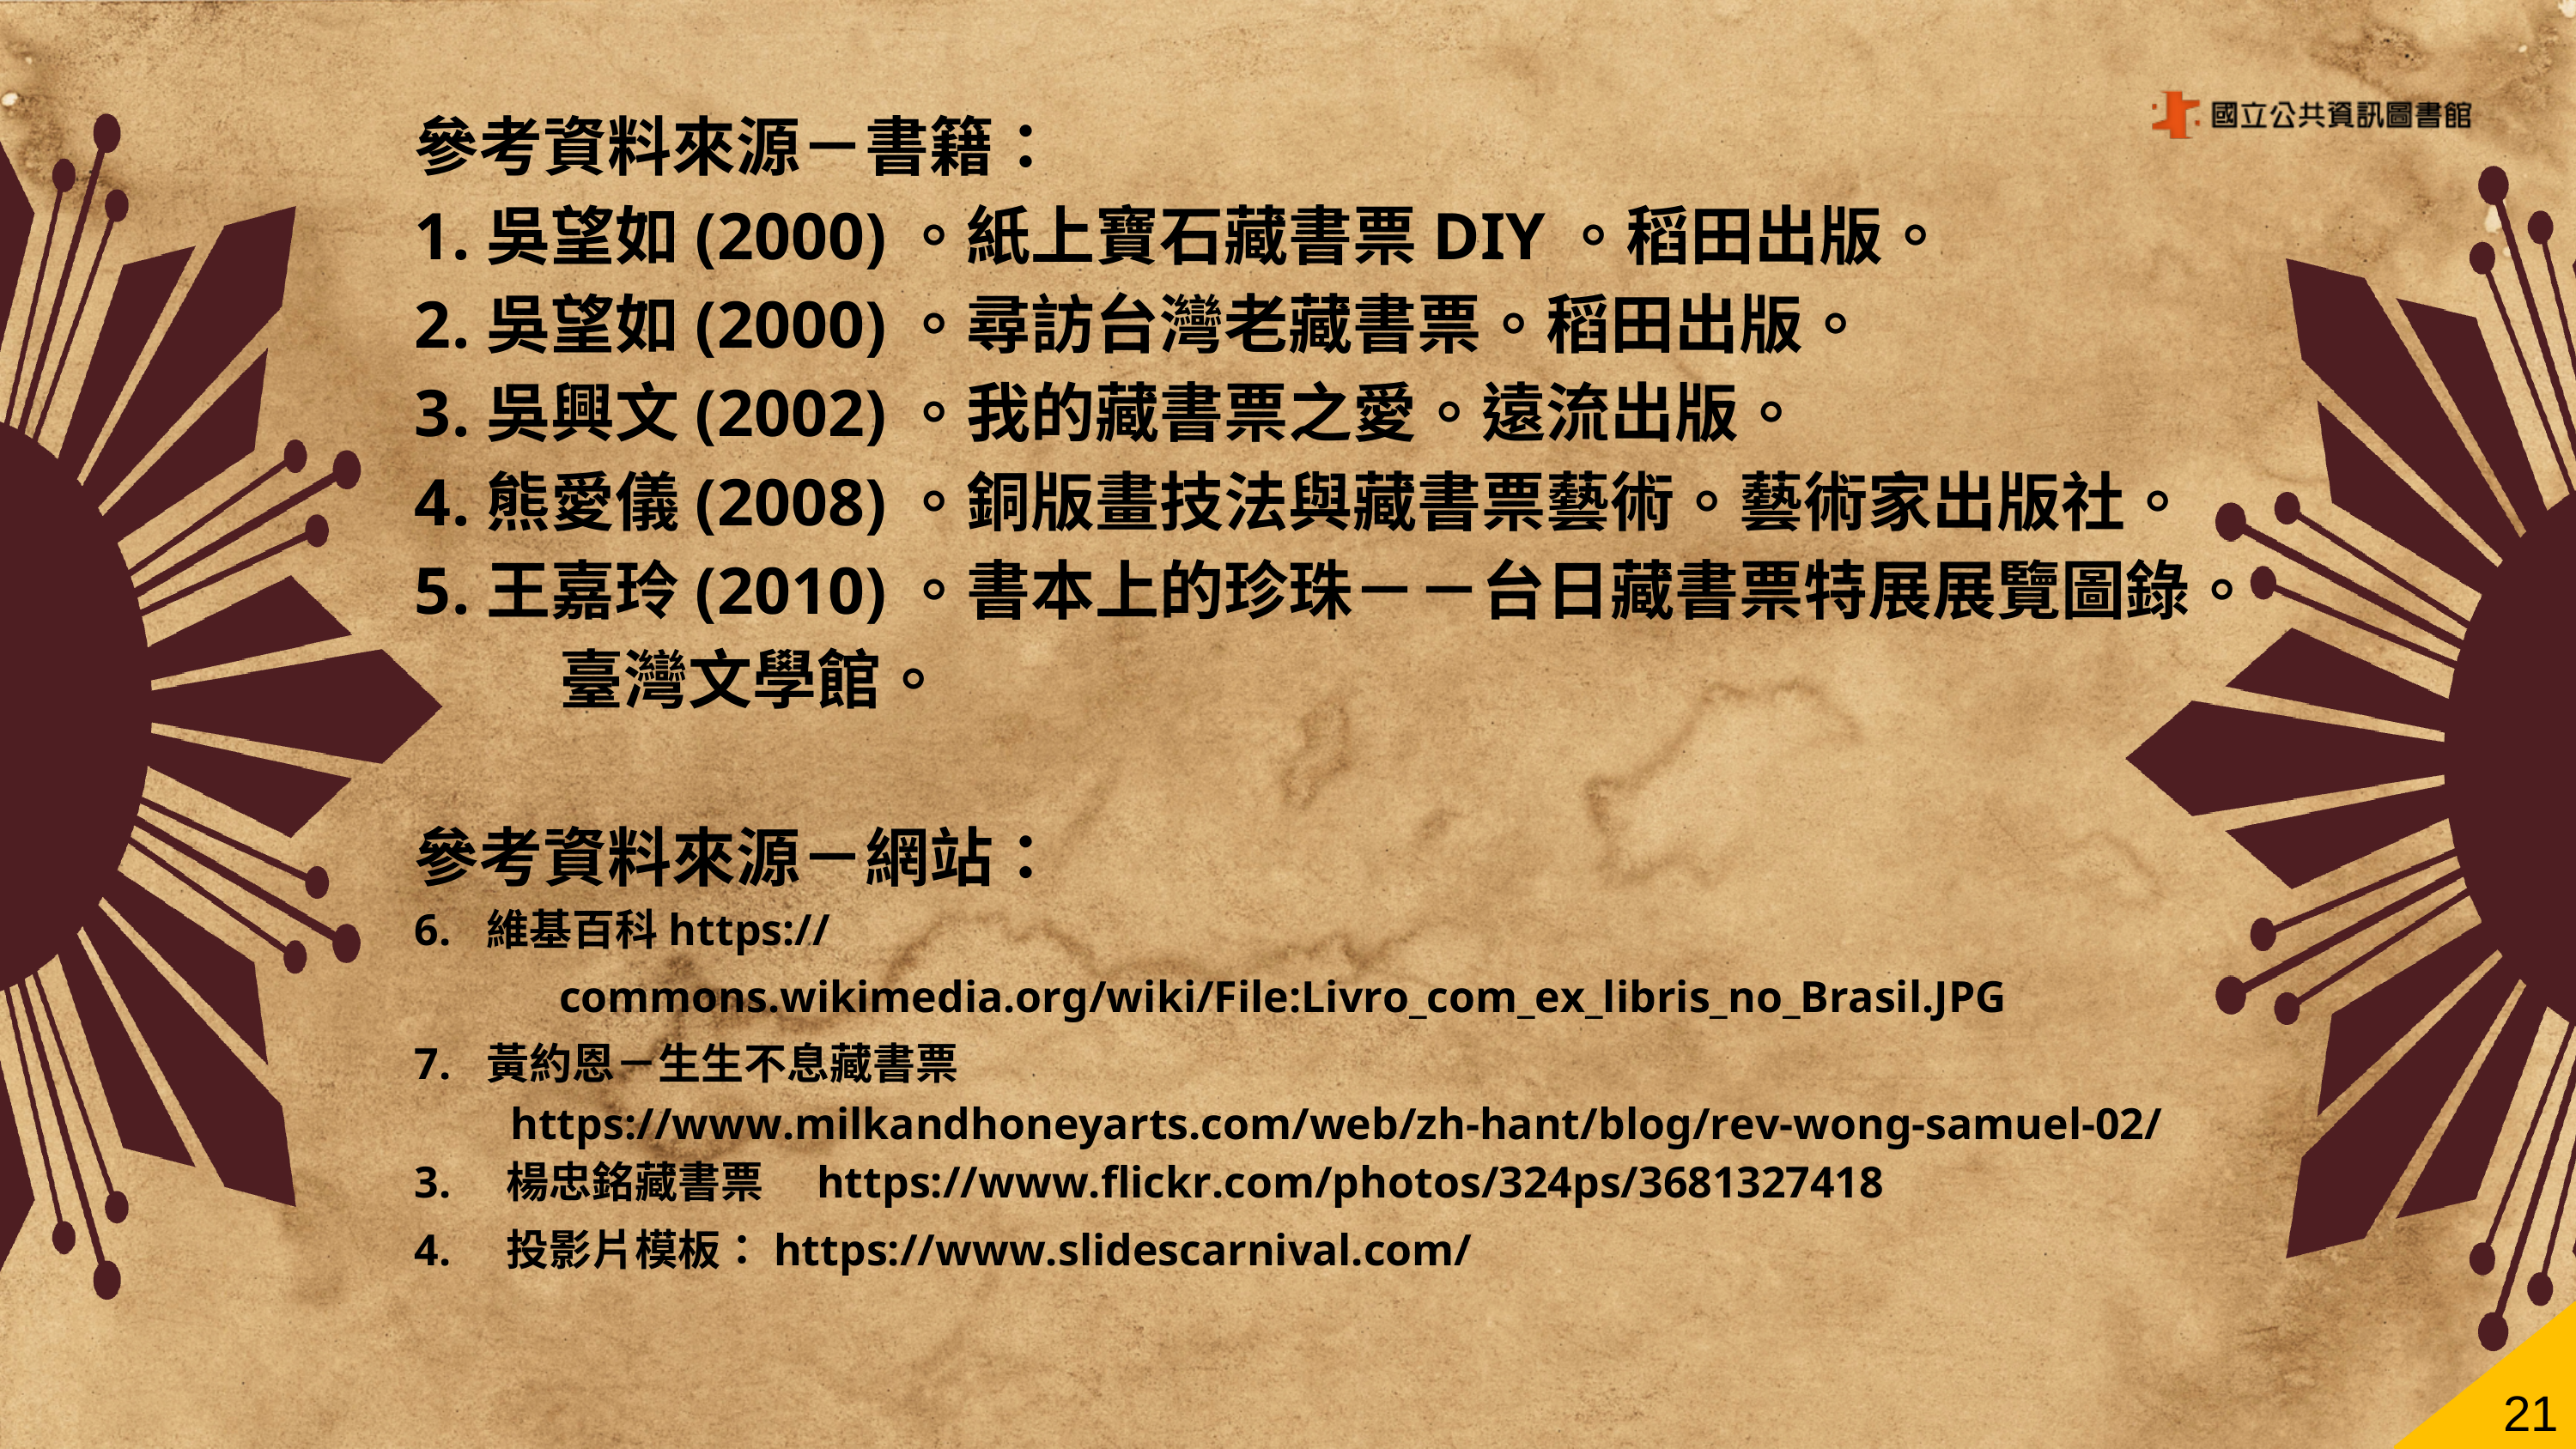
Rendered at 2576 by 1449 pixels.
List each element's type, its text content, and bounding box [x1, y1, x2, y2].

text_box 參考資料來源－書籍： 吳望如(2000)。紙上寶石藏書票DIY。稻田出版。 吳望如(2000)。尋訪台灣老藏書票。稻田出版。 吳興文(2002)。我的藏書票之愛。遠流出版。 熊愛儀(2008)。銅版畫技法與藏書票藝術。藝術家出版社。 王嘉玲(2010)。書本上的珍珠－－台日藏書票特展展覽圖錄。臺灣文學館。 參考資料來源－網站： 維基百科https://commons.wikimedia.org/wiki/File:Livro_com_ex_libris_no_Brasil.JPG 黃約恩－生生不息藏書票 https://www.milkandhoneyarts.com/web/zh-hant/blog/rev-wong-samuel-02/ 3. 楊忠銘藏書票 https://www.flickr.com/photos/324ps/3681327418 4. 投影片模板：https://www.slidescarnival.com/ [443, 17, 2211, 1274]
text_box 21 [2395, 1302, 2576, 1448]
picture [0, 0, 2576, 1449]
